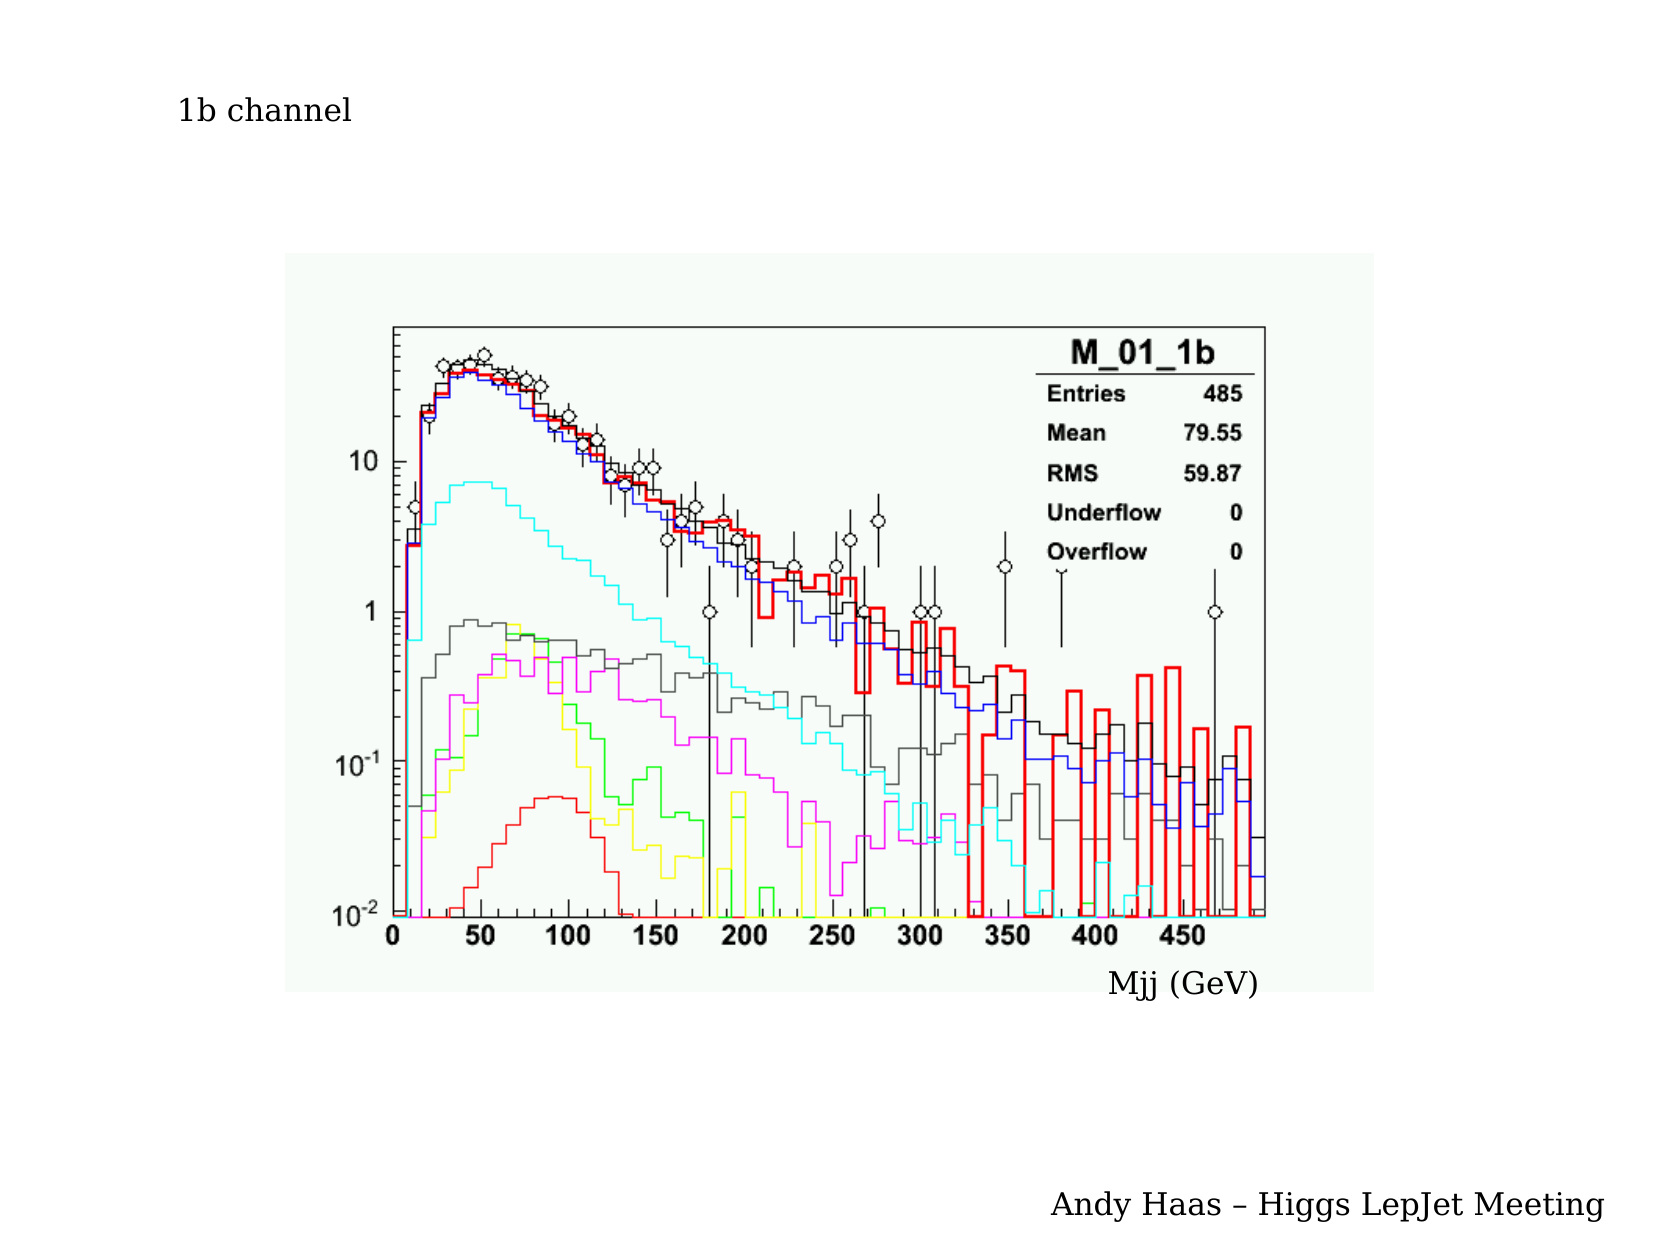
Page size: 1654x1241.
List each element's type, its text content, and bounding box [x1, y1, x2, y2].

text_box Mjj (GeV) [1107, 965, 1260, 1002]
text_box 1b channel [176, 92, 353, 129]
picture [285, 253, 1374, 992]
